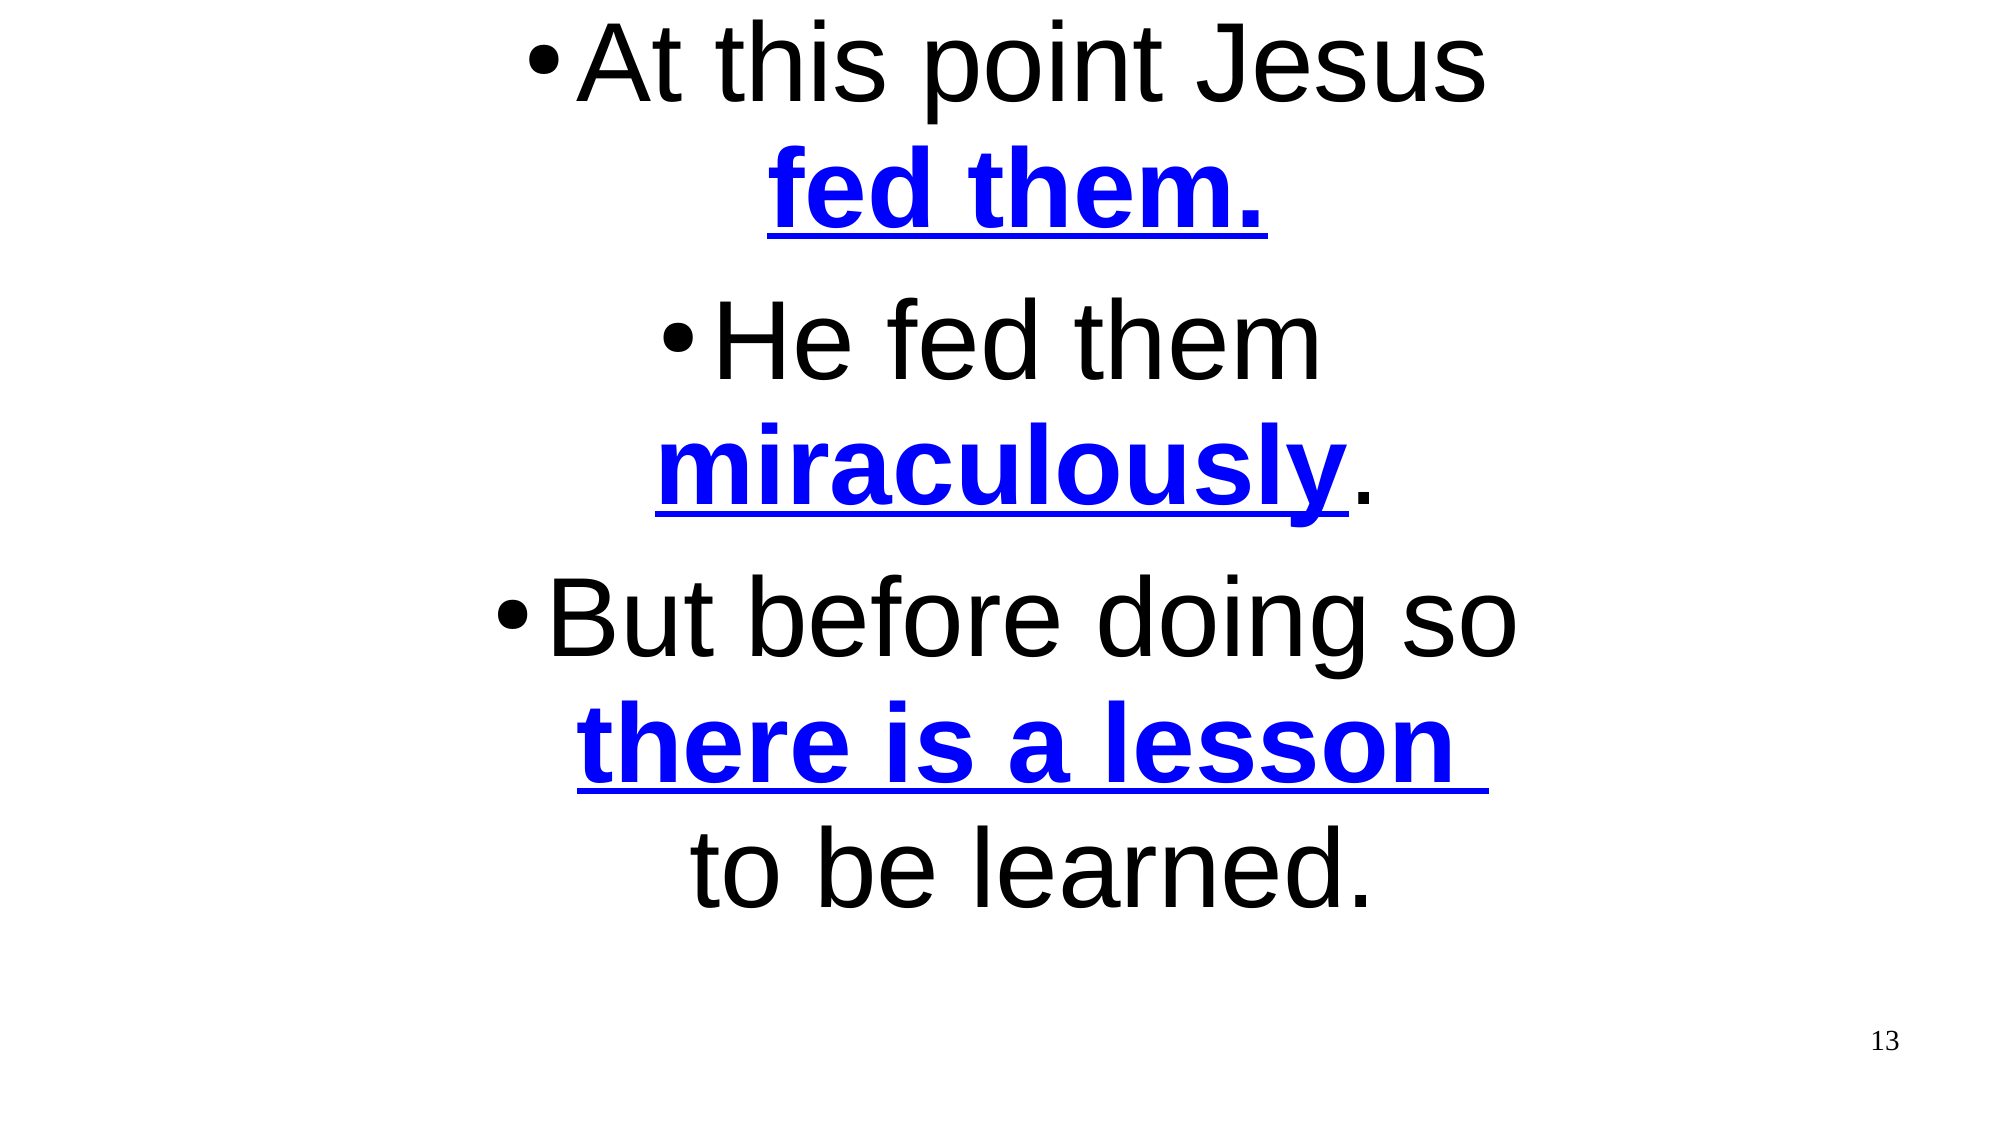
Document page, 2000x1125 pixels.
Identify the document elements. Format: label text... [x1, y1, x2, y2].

list At this point Jesus fed them. He fed them miraculously. But before doing so there is a lesson to be learned. [0, 0, 1996, 1123]
